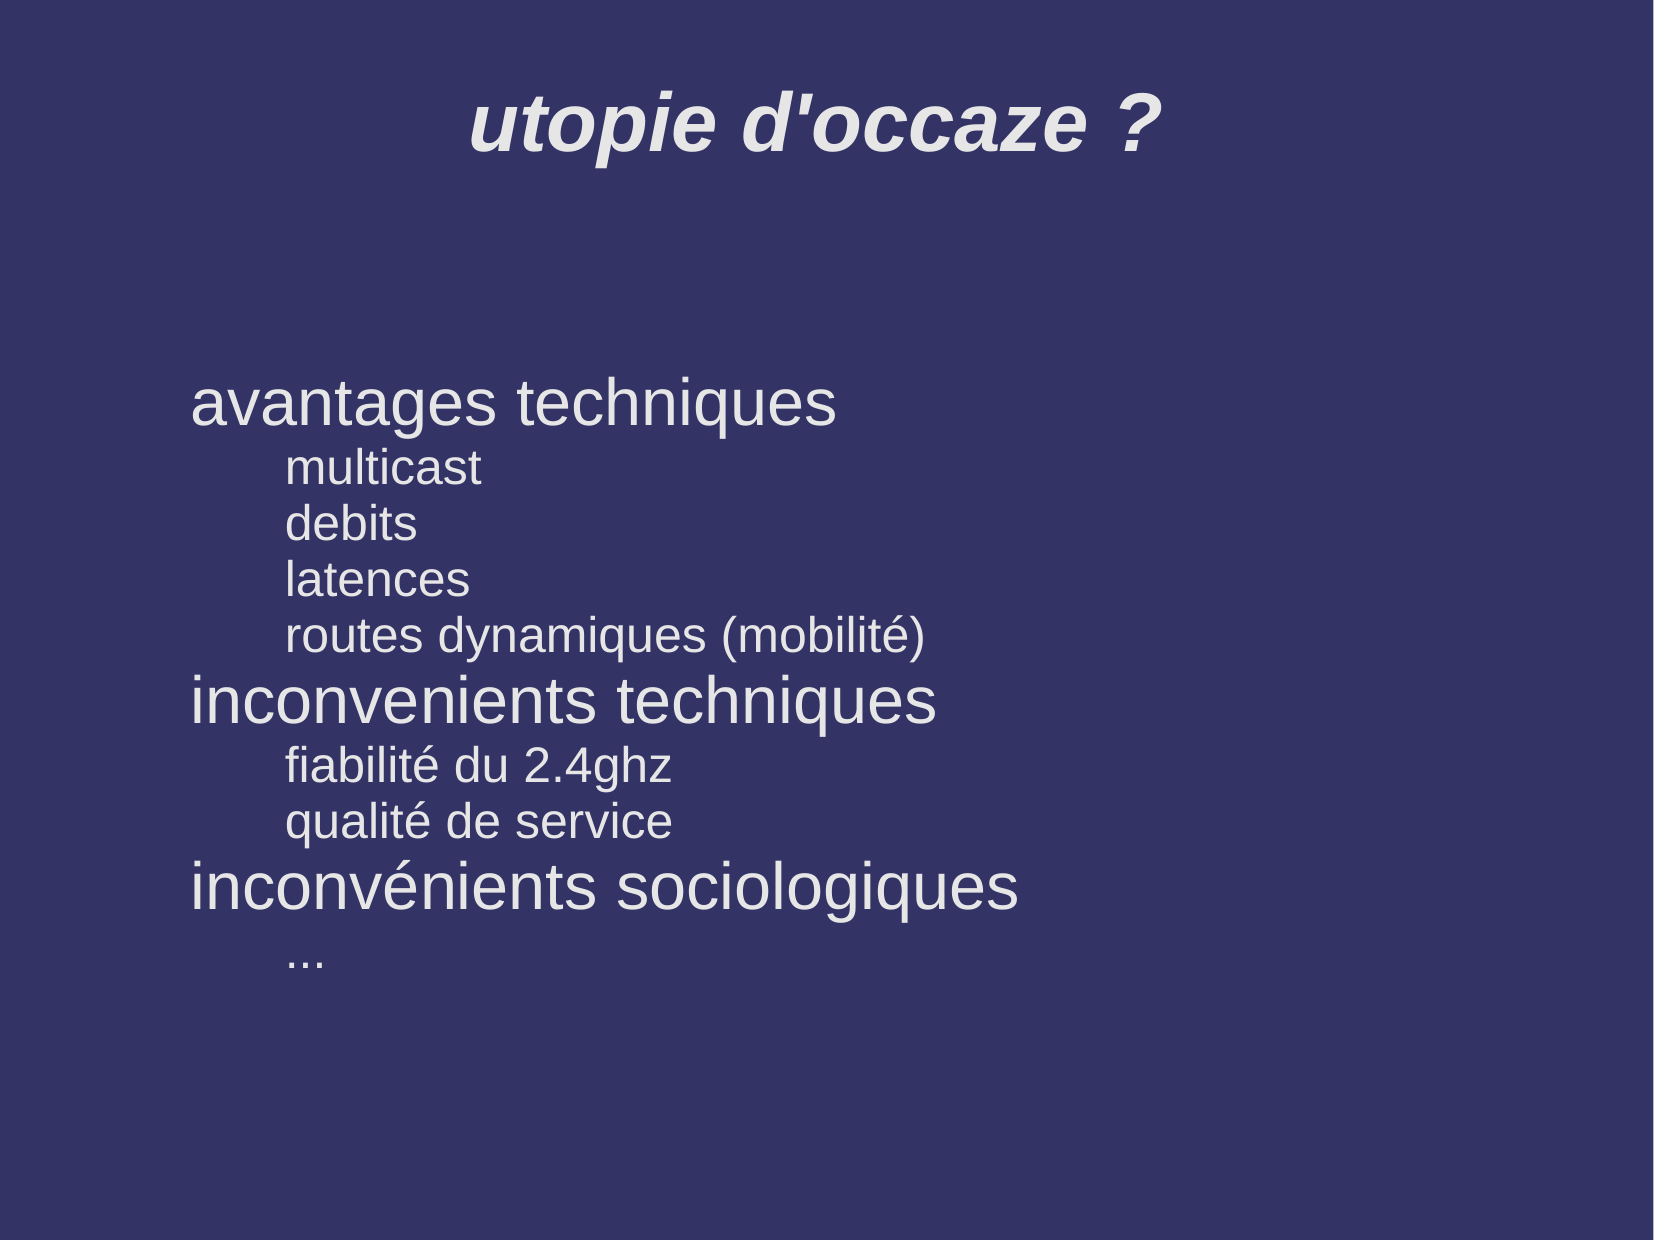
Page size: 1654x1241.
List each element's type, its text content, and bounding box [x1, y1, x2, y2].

list avantages techniques multicast debits latences routes dynamiques (mobilité) inconvenients techniques fiabilité du 2.4ghz qualité de service inconvénients sociologiques ... [178, 364, 1570, 1147]
title utopie d'occaze ? [121, 19, 1534, 227]
